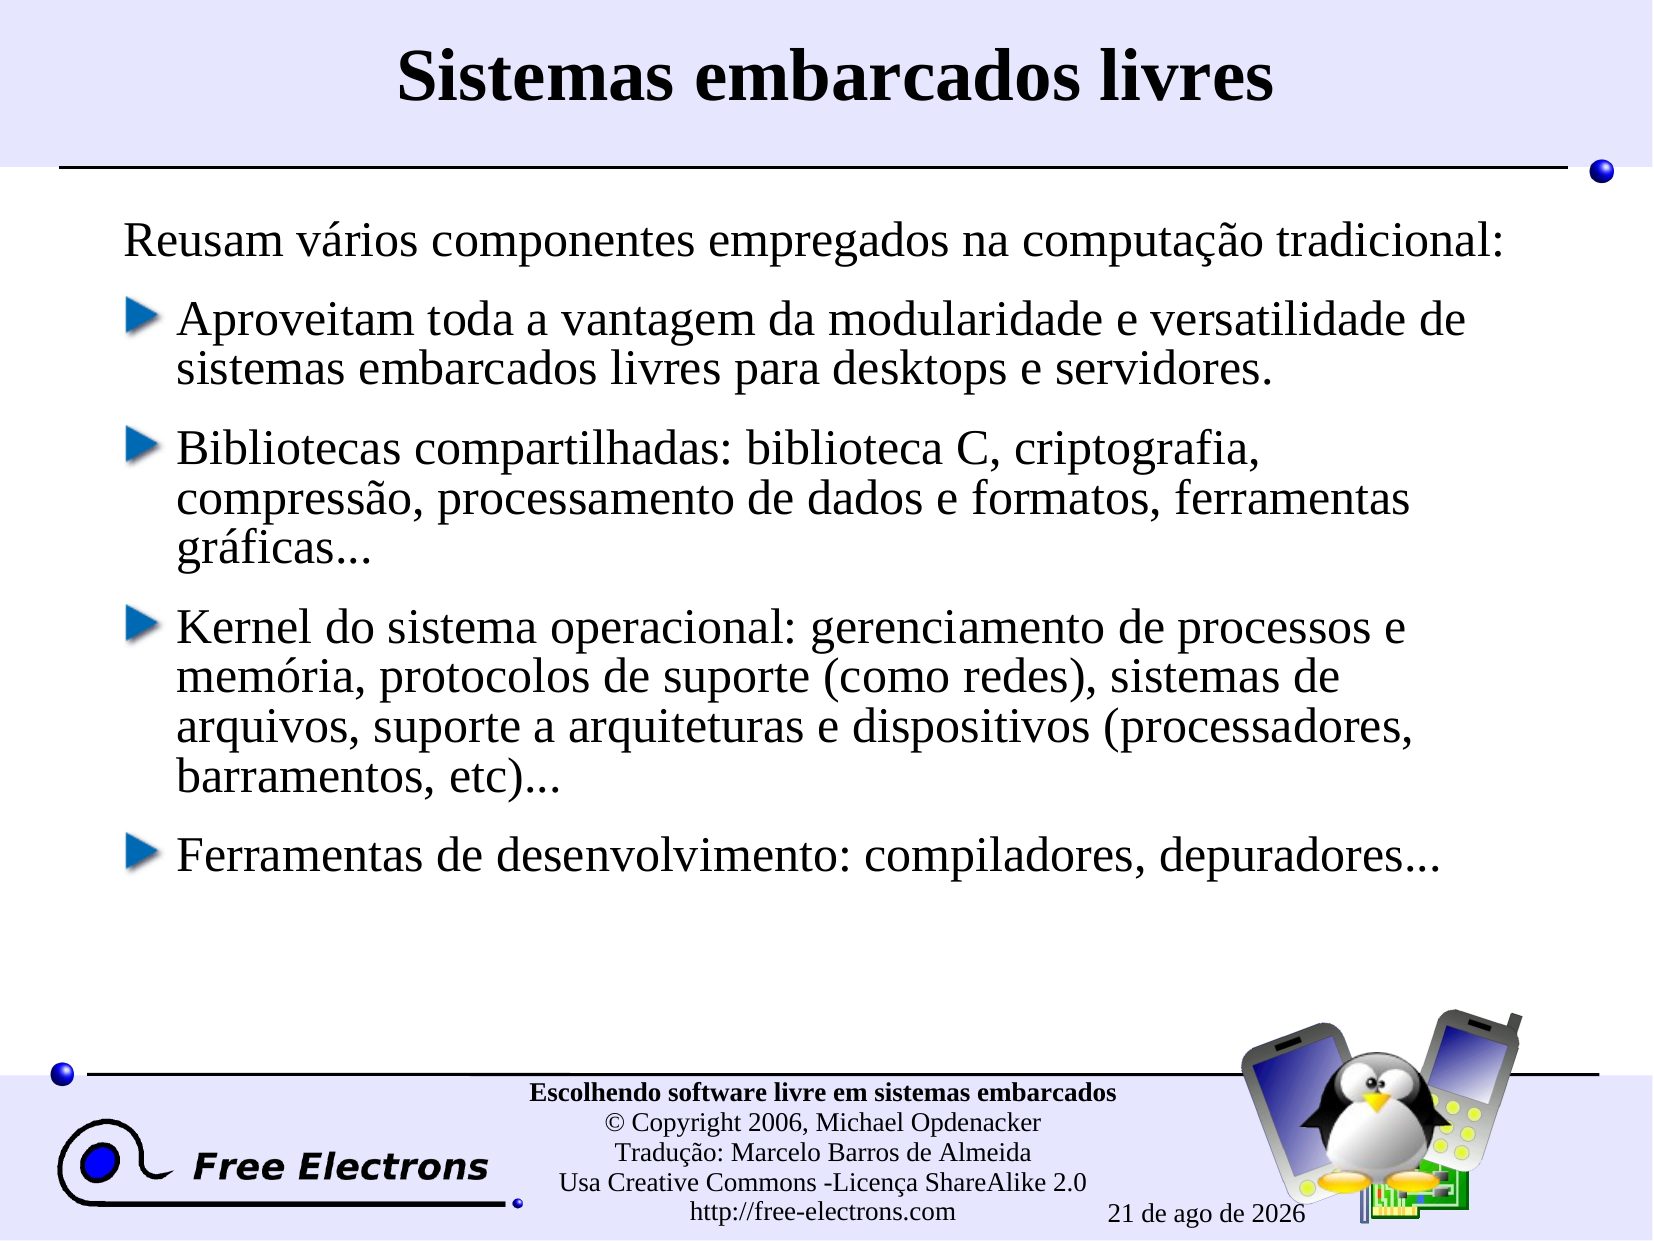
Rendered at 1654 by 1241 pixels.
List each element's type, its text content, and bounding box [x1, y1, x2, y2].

picture [50, 1108, 527, 1216]
title Sistemas embarcados livres [33, 25, 1603, 124]
list Reusam vários componentes empregados na computação tradicional: Aproveitam toda a vantagem da modularidade e versatilidade de sistemas embarcados livres para desktops e servidores. Bibliotecas compartilhadas: biblioteca C, criptografia, compressão, processamento de dados e formatos, ferramentas gráficas... Kernel do sistema operacional: gerenciamento de processos e memória, protocolos de suporte (como redes), sistemas de arquivos, suporte a arquiteturas e dispositivos (processadores, barramentos, etc)... Ferramentas de desenvolvimento: compiladores, depuradores... [105, 216, 1518, 1067]
picture [1231, 1008, 1537, 1241]
